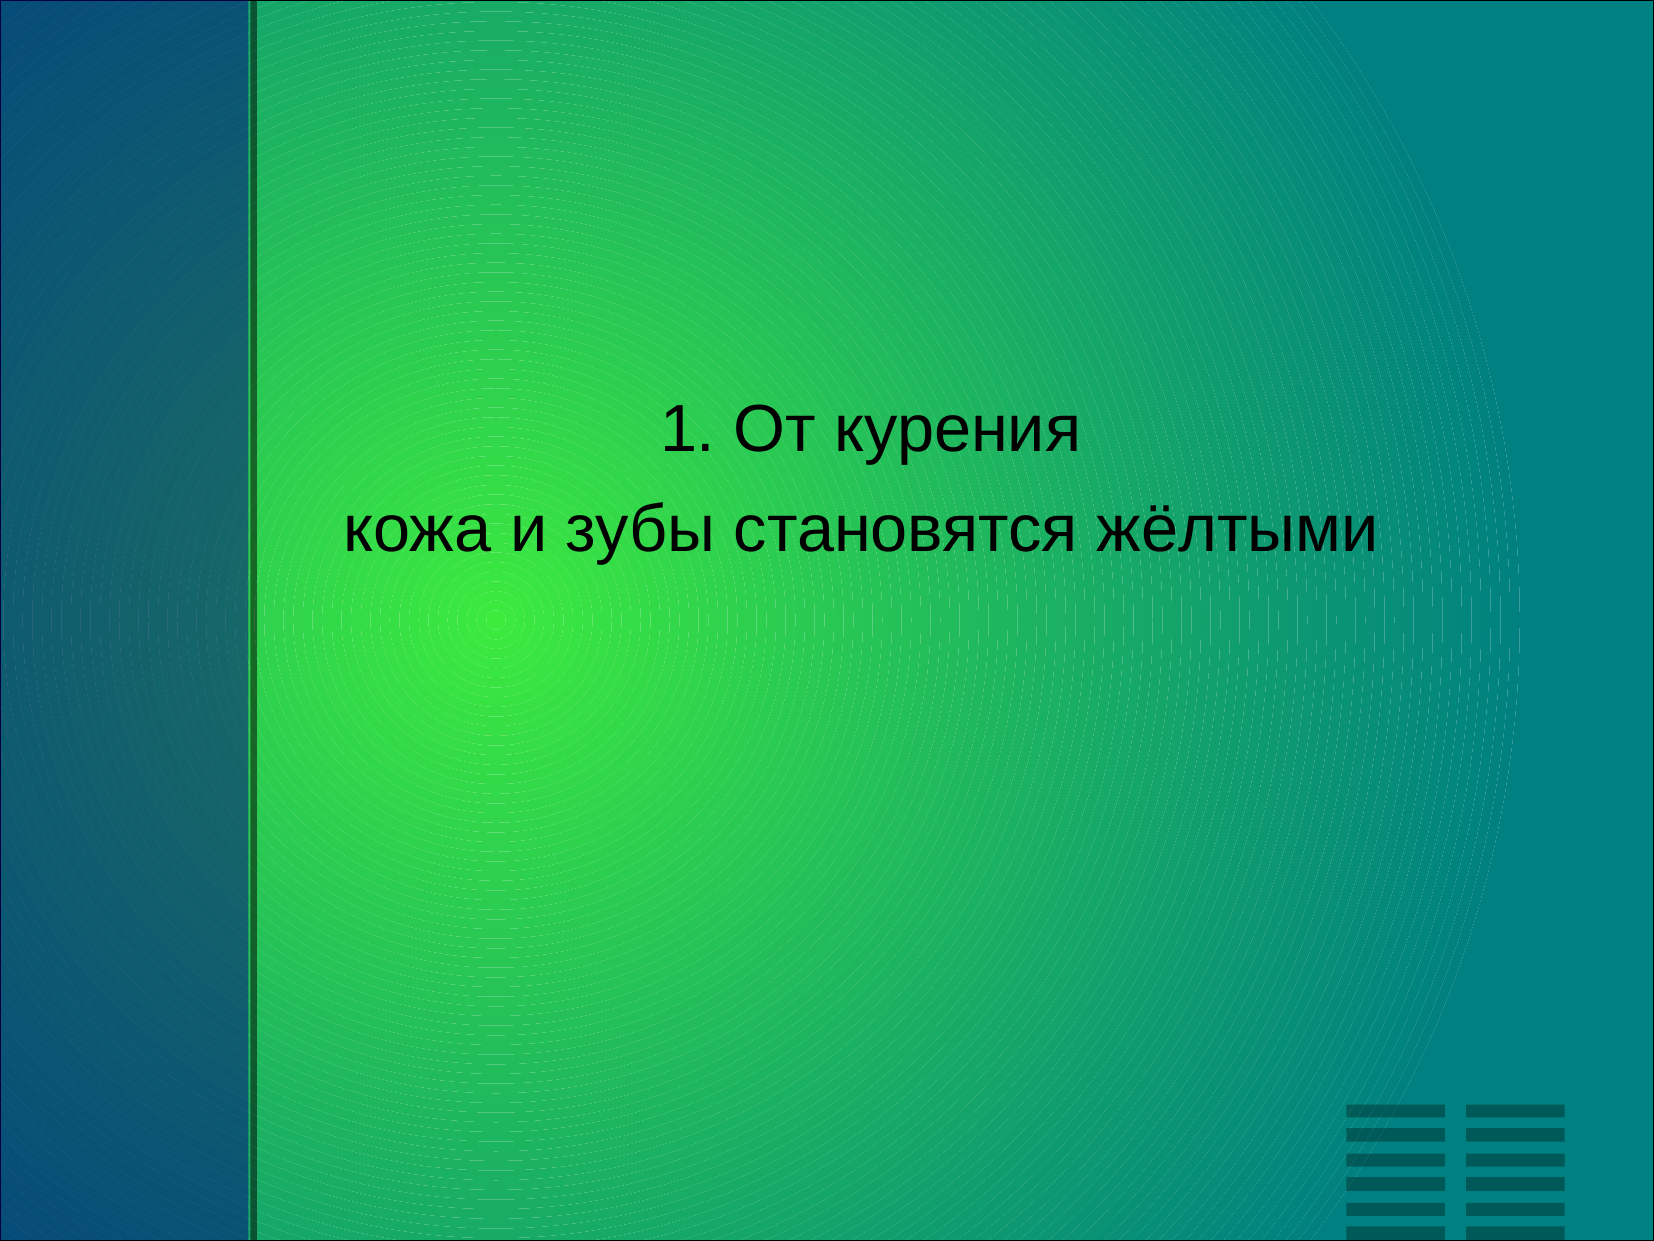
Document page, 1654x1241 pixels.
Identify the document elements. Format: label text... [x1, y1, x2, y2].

text_box 1. От курения кожа и зубы становятся жёлтыми [236, 383, 1506, 751]
